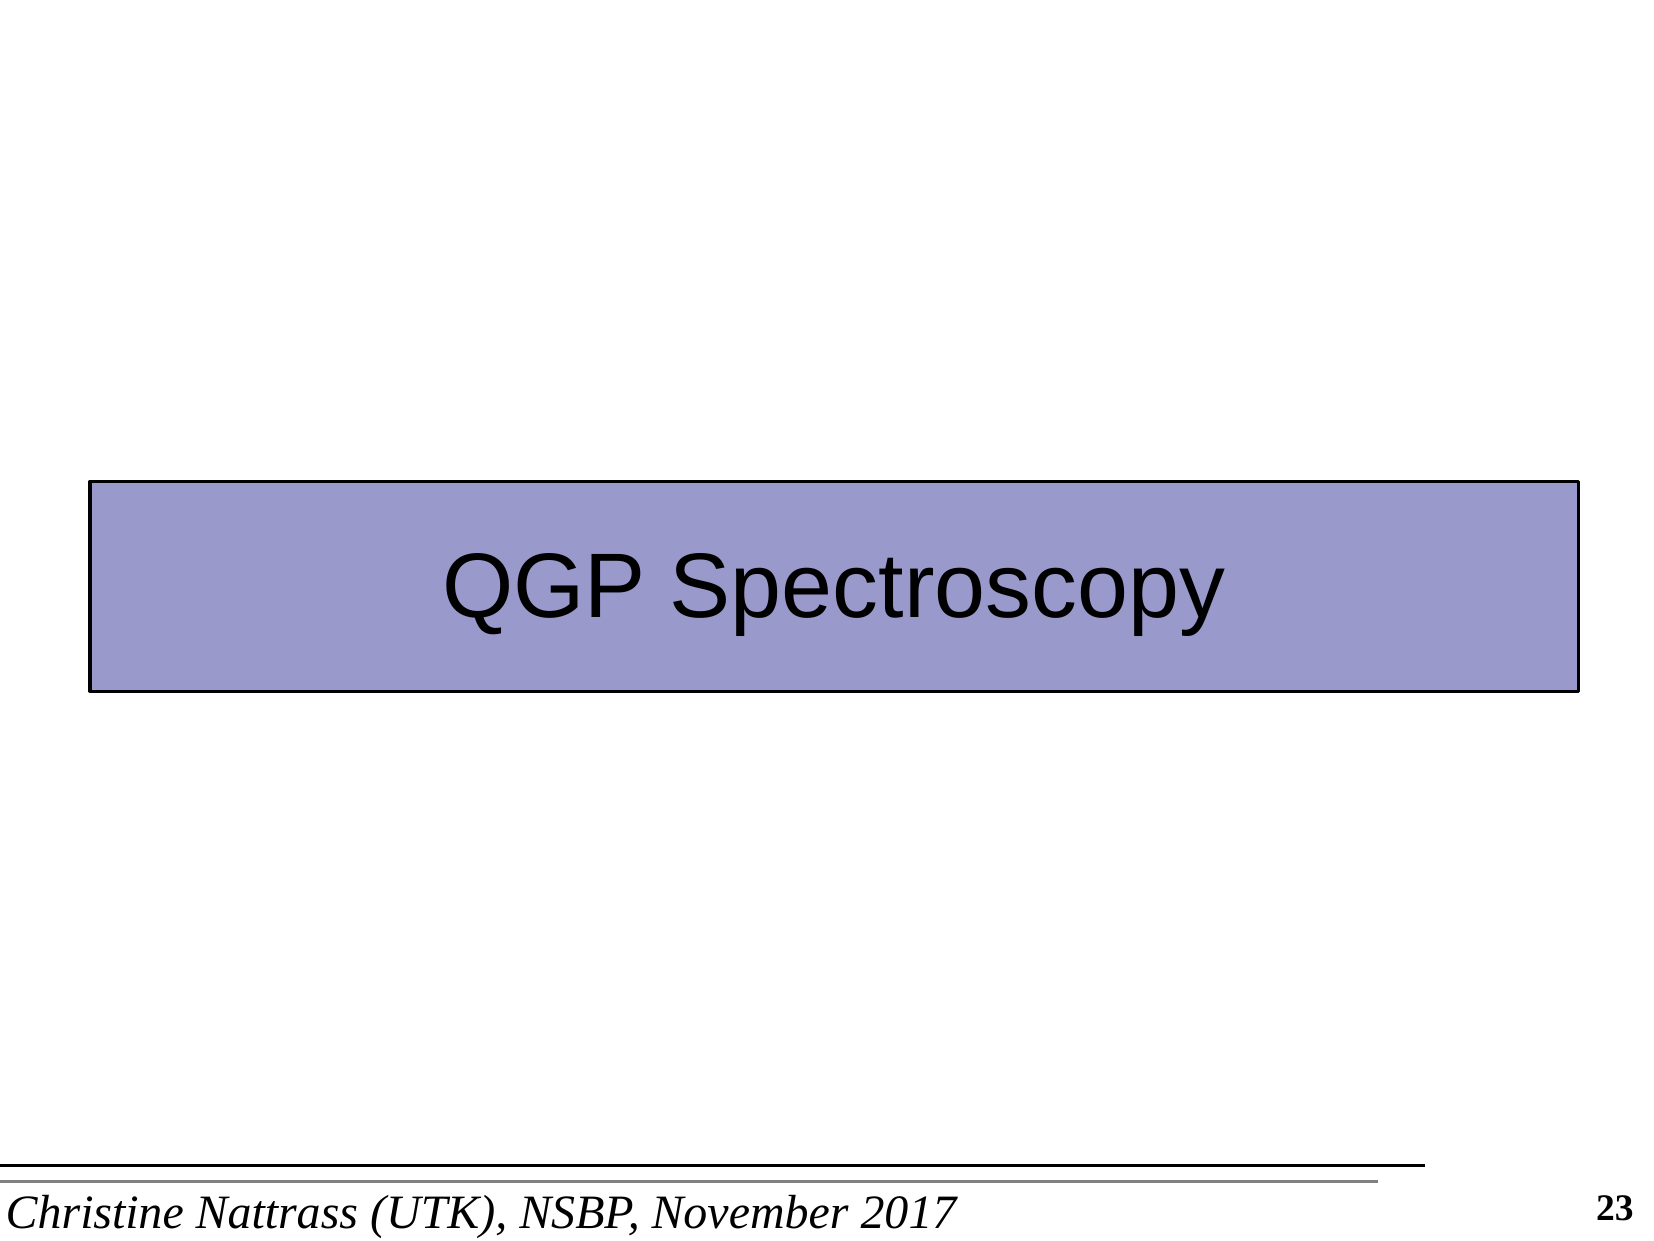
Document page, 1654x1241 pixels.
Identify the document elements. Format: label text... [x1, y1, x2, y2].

title QGP Spectroscopy [90, 481, 1579, 692]
